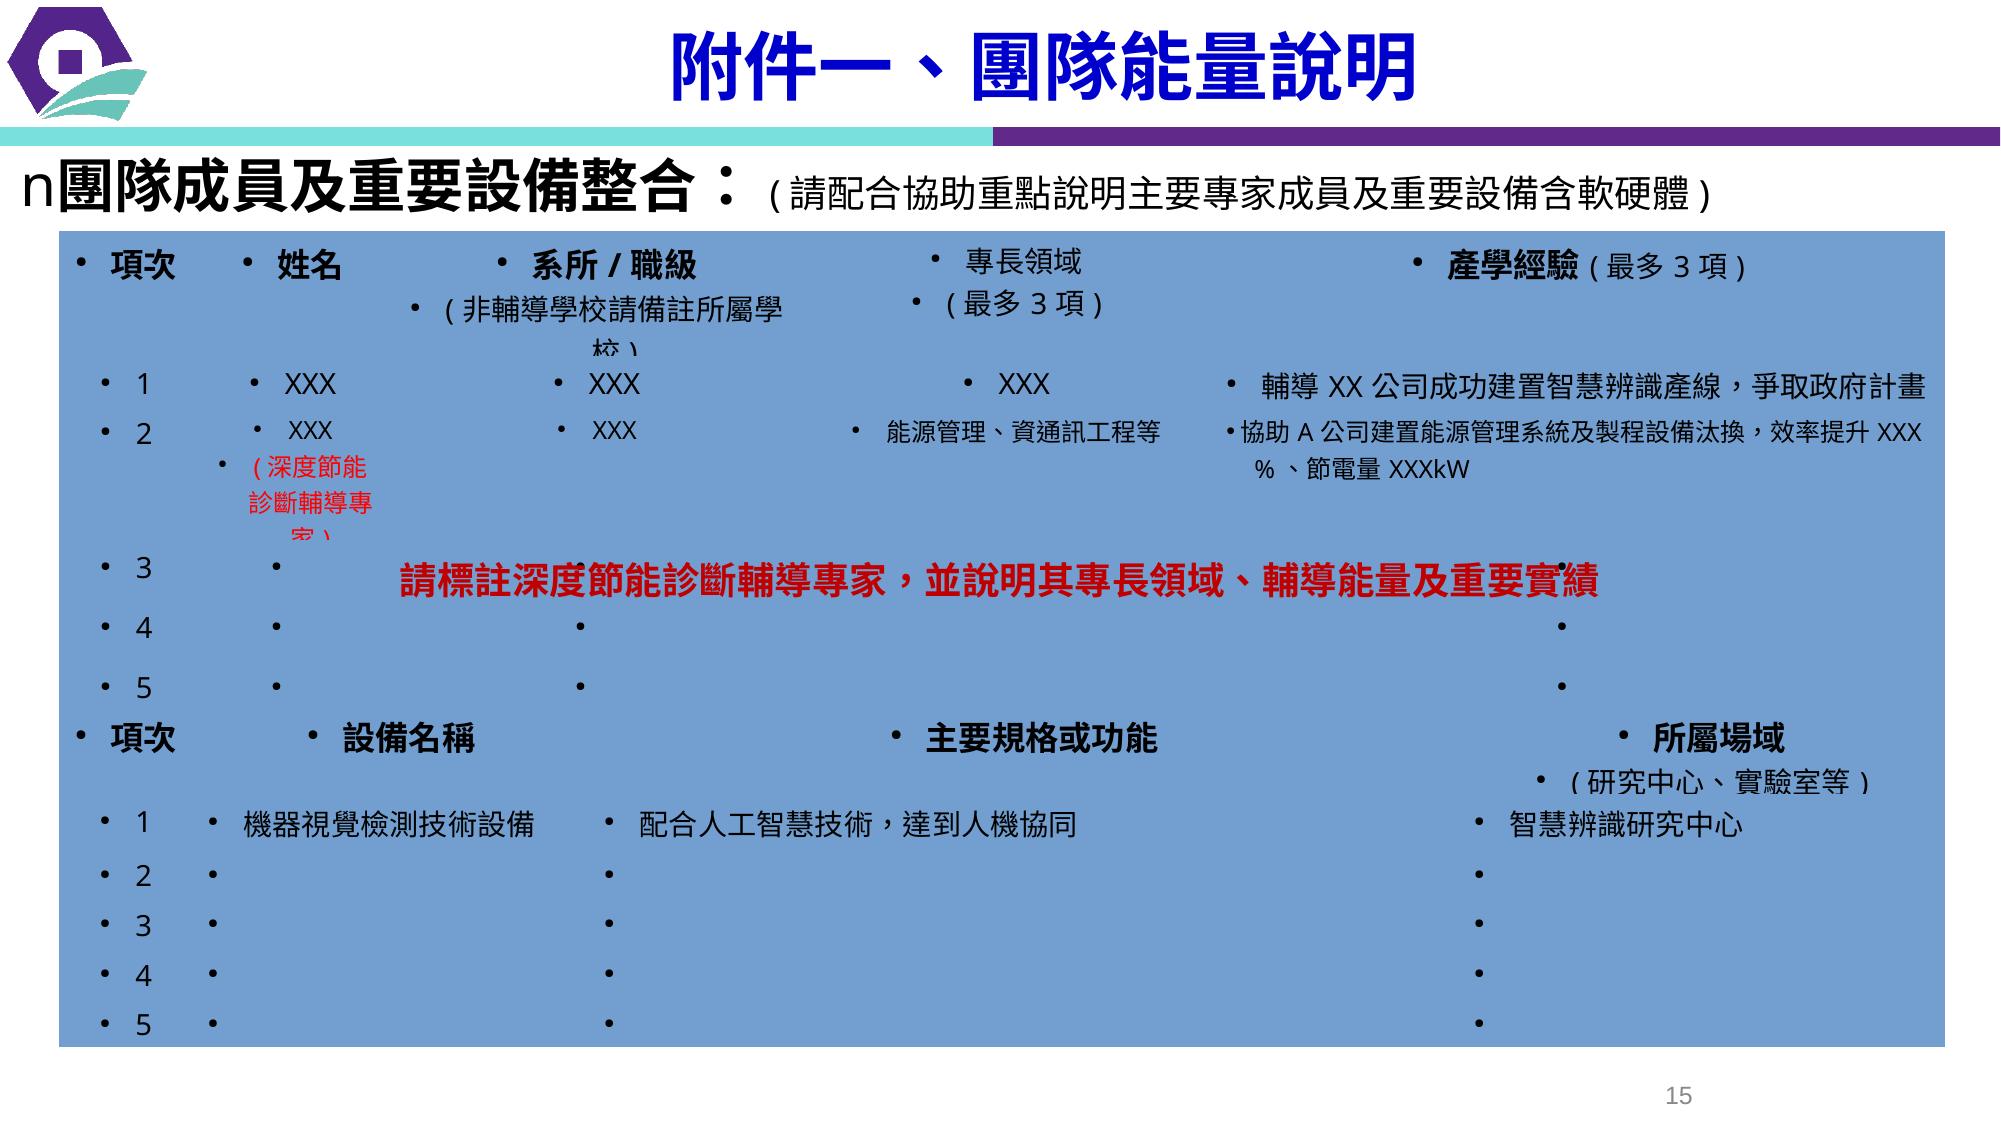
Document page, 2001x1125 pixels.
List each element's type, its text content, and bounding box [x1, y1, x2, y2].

table_cell 1 [59, 356, 194, 406]
table_cell XXX [392, 406, 802, 540]
table_header 項次 [59, 231, 194, 356]
table_cell XXX [194, 356, 392, 406]
table_cell 5 [59, 660, 194, 704]
table_cell [589, 848, 1459, 898]
table_cell 1 [59, 794, 193, 848]
table_cell XXX [392, 356, 802, 406]
table_cell 2 [59, 406, 194, 540]
table_cell [589, 947, 1459, 997]
text_box 附件一、團隊能量說明 [249, 11, 1750, 114]
table_header 產學經驗(最多3項) [1212, 231, 1945, 356]
table_cell 能源管理、資通訊工程等 [802, 406, 1212, 540]
table_cell [589, 997, 1459, 1047]
table_cell [193, 848, 589, 898]
table_cell [392, 660, 802, 704]
table_cell [392, 540, 802, 550]
table_cell 3 [59, 540, 194, 600]
table_header 項次 [59, 704, 193, 794]
table_cell [589, 898, 1459, 947]
table_cell XXX (深度節能診斷輔導專家) [194, 406, 392, 540]
text_box 請標註深度節能診斷輔導專家，並說明其專長領域、輔導能量及重要實績 [385, 550, 1615, 610]
text_box 15 [1650, 1065, 2000, 1125]
table_cell [193, 947, 589, 997]
table_cell [392, 610, 802, 660]
table_cell [1459, 997, 1945, 1047]
table_cell 3 [59, 898, 193, 947]
table_cell [193, 997, 589, 1047]
table_header 姓名 [194, 231, 392, 356]
text_box 團隊成員及重要設備整合：(請配合協助重點說明主要專家成員及重要設備含軟硬體) [5, 149, 1981, 228]
table_cell 輔導XX公司成功建置智慧辨識產線，爭取政府計畫 [1212, 356, 1945, 406]
table_header 專長領域 (最多3項) [802, 231, 1212, 356]
table_cell 機器視覺檢測技術設備 [193, 794, 589, 848]
table_cell [1459, 898, 1945, 947]
table_cell 4 [59, 600, 194, 660]
table_cell [193, 898, 589, 947]
table_header 設備名稱 [193, 704, 589, 794]
table_cell 協助A公司建置能源管理系統及製程設備汰換，效率提升XXX%、節電量XXXkW [1212, 406, 1945, 540]
table_cell [802, 540, 1212, 550]
table_cell 2 [59, 848, 193, 898]
table_cell [1212, 660, 1945, 704]
table_cell 5 [59, 997, 193, 1047]
table_cell [802, 610, 1212, 660]
table_cell [802, 660, 1212, 704]
table_header 所屬場域 (研究中心、實驗室等) [1459, 704, 1945, 794]
table_header 系所/職級 (非輔導學校請備註所屬學校) [392, 231, 802, 356]
table_cell [194, 600, 392, 660]
table_cell [1459, 947, 1945, 997]
table_cell [194, 660, 392, 704]
table_header 主要規格或功能 [589, 704, 1459, 794]
table_cell XXX [802, 356, 1212, 406]
table_cell [1459, 848, 1945, 898]
table_cell 智慧辨識研究中心 [1459, 794, 1945, 848]
table_cell [194, 540, 392, 600]
table_cell 配合人工智慧技術，達到人機協同 [589, 794, 1459, 848]
table_cell [1212, 600, 1945, 660]
table_cell 4 [59, 947, 193, 997]
table_cell [1212, 540, 1945, 600]
